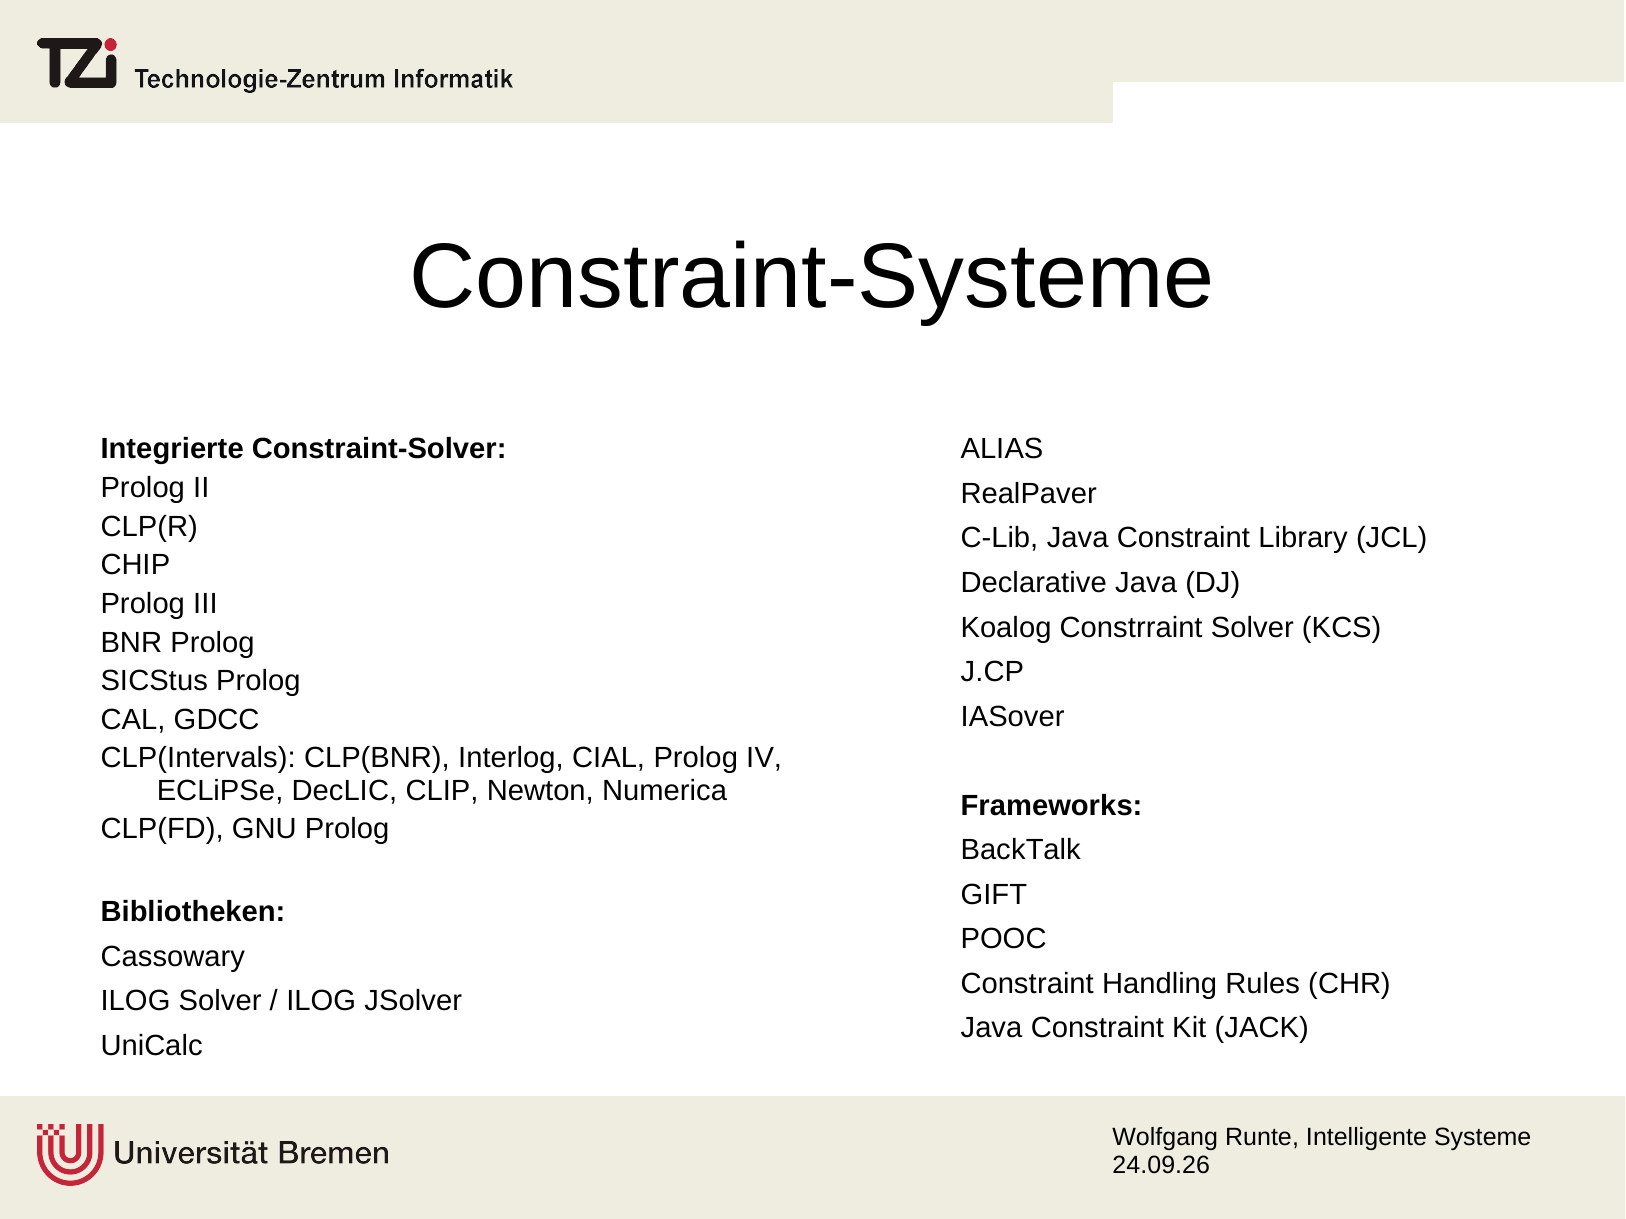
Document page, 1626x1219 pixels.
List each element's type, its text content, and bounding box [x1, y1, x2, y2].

list Integrierte Constraint-Solver: Prolog II CLP(R) CHIP Prolog III BNR Prolog SICStus Prolog CAL, GDCC CLP(Intervals): CLP(BNR), Interlog, CIAL, Prolog IV, ECLiPSe, DecLIC, CLIP, Newton, Numerica CLP(FD), GNU Prolog Bibliotheken: Cassowary ILOG Solver / ILOG JSolver UniCalc [100, 433, 852, 1070]
picture [37, 38, 513, 93]
title Constraint-Systeme [112, 162, 1513, 393]
list ALIAS RealPaver C-Lib, Java Constraint Library (JCL) Declarative Java (DJ) Koalog Constrraint Solver (KCS) J.CP IASover Frameworks: BackTalk GIFT POOC Constraint Handling Rules (CHR) Java Constraint Kit (JACK) [960, 433, 1550, 1066]
picture [37, 1124, 388, 1186]
